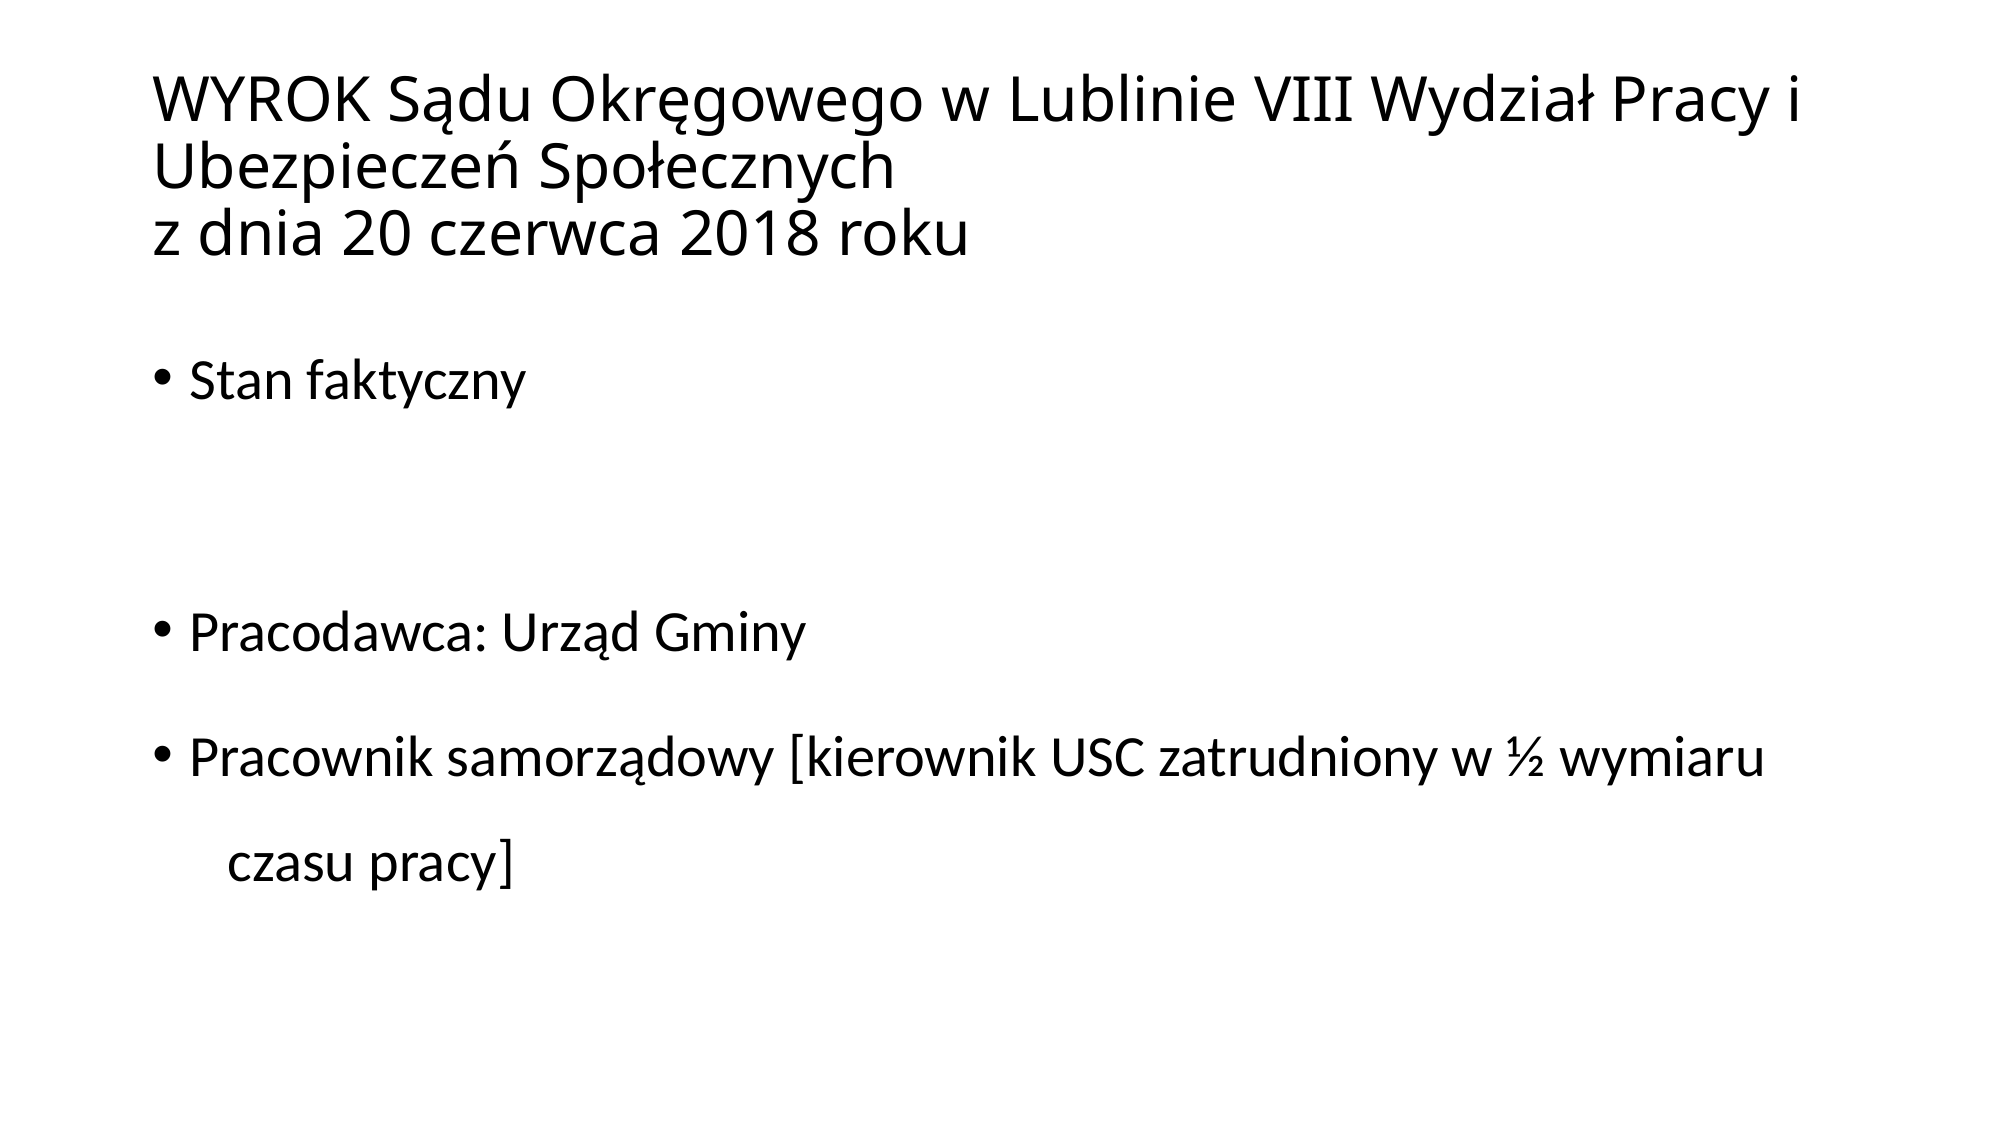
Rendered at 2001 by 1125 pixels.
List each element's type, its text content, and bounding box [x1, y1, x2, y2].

title WYROK Sądu Okręgowego w Lublinie VIII Wydział Pracy i Ubezpieczeń Społecznych z dnia 20 czerwca 2018 roku [137, 59, 1863, 278]
list Stan faktyczny Pracodawca: Urząd Gminy Pracownik samorządowy [kierownik USC zatrudniony w ½ wymiaru czasu pracy] [137, 299, 1863, 1014]
